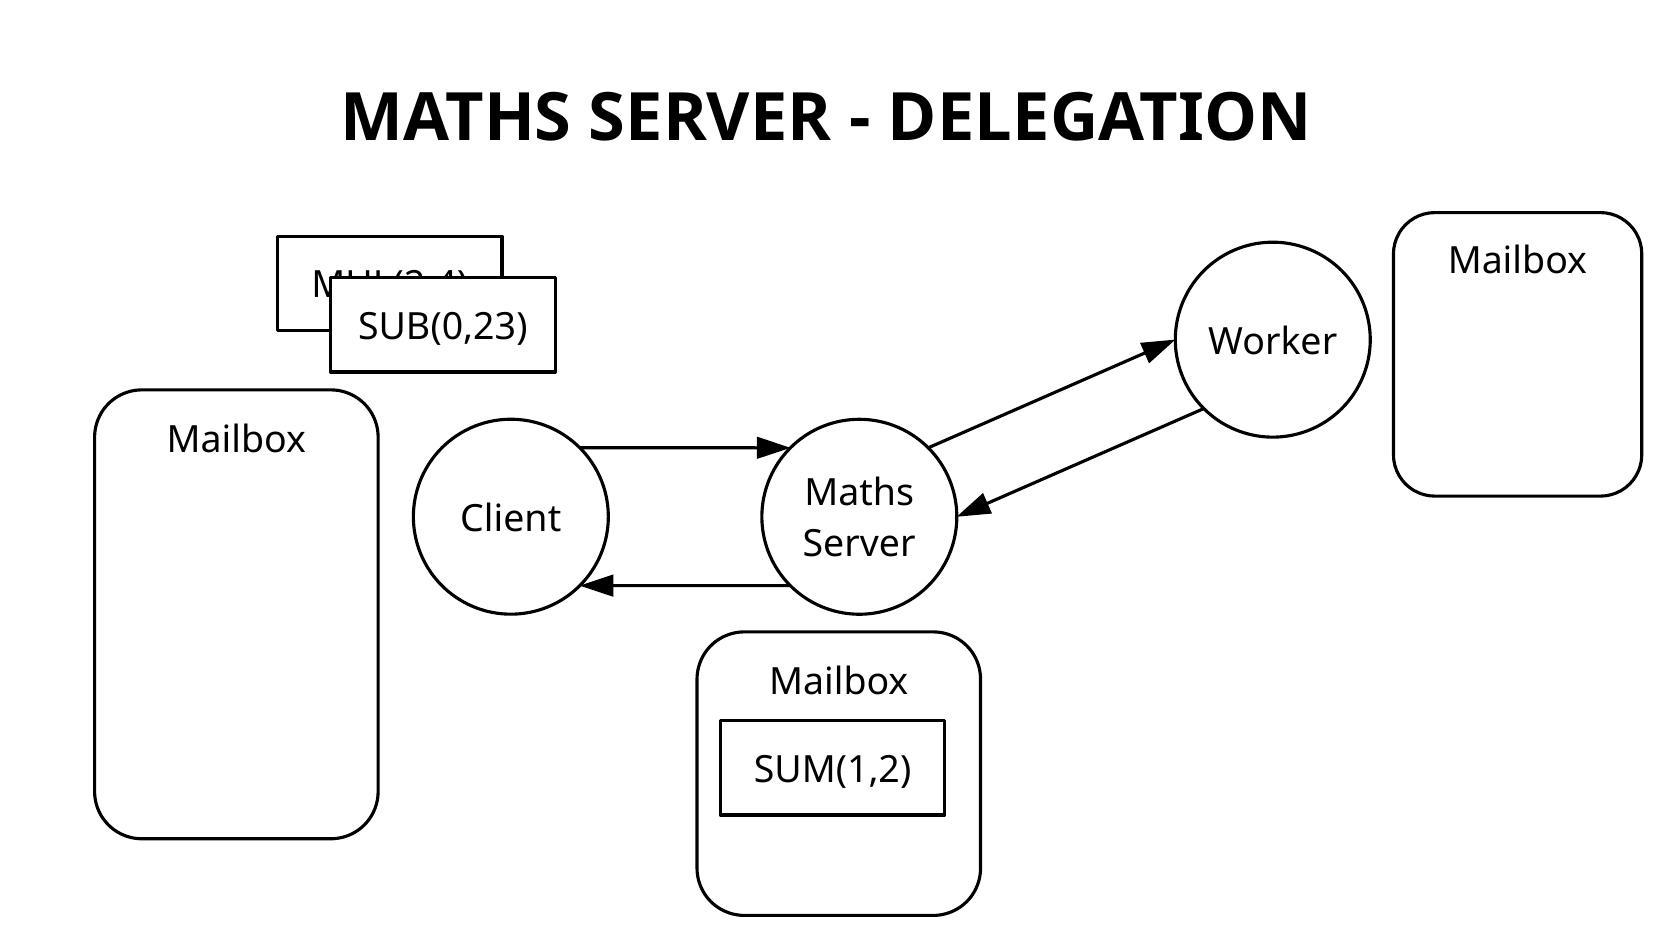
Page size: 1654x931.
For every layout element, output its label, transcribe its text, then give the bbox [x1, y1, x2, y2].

text_box Worker [1175, 242, 1371, 438]
text_box Mailbox [697, 631, 981, 916]
text_box MUL(2,4) [277, 236, 502, 331]
text_box Mailbox [94, 389, 379, 839]
text_box SUB(0,23) [330, 277, 556, 373]
text_box Mailbox [1393, 212, 1642, 497]
text_box SUM(1,2) [720, 720, 945, 815]
title MATHS SERVER - DELEGATION [82, 36, 1571, 193]
text_box Maths Server [761, 419, 957, 615]
text_box Client [413, 419, 609, 615]
